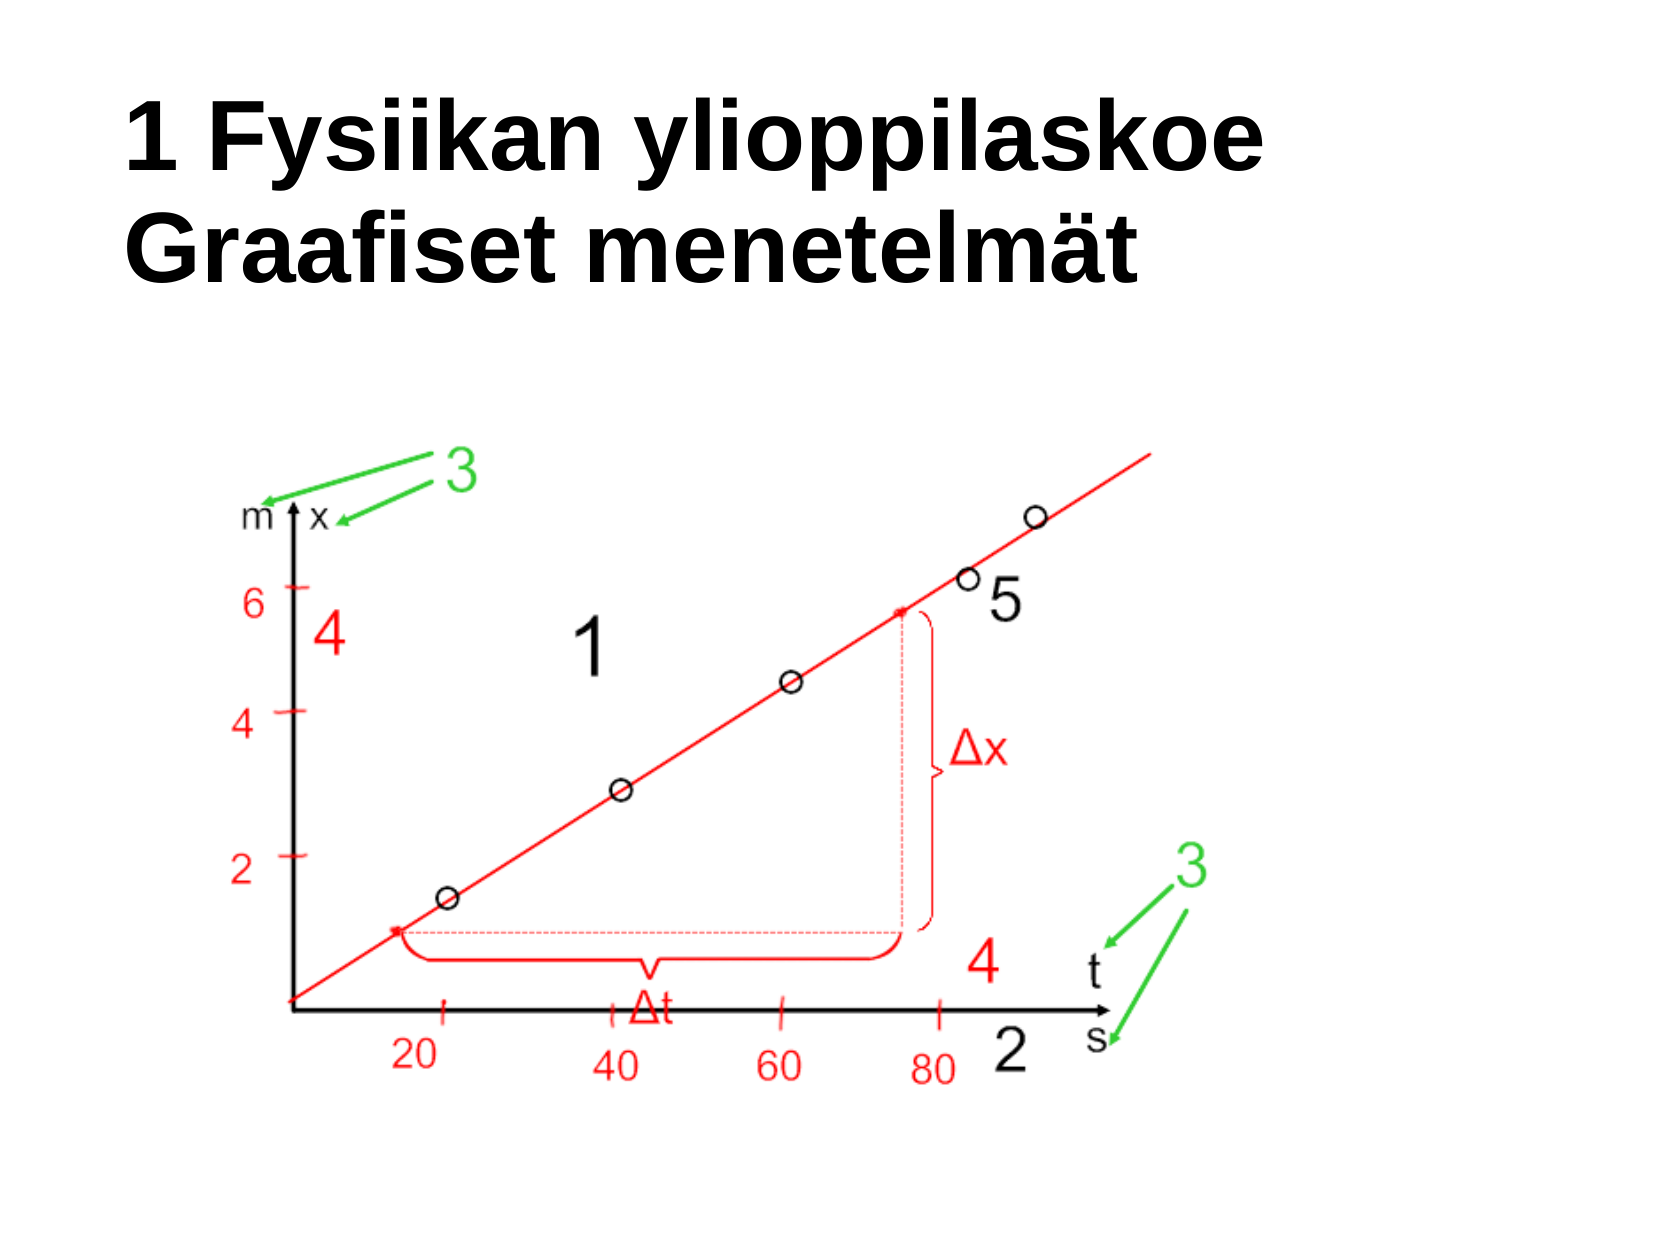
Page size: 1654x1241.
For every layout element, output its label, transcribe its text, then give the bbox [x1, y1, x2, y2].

picture [177, 377, 1263, 1171]
text_box 1 Fysiikan ylioppilaskoe Graafiset menetelmät [108, 74, 1560, 201]
